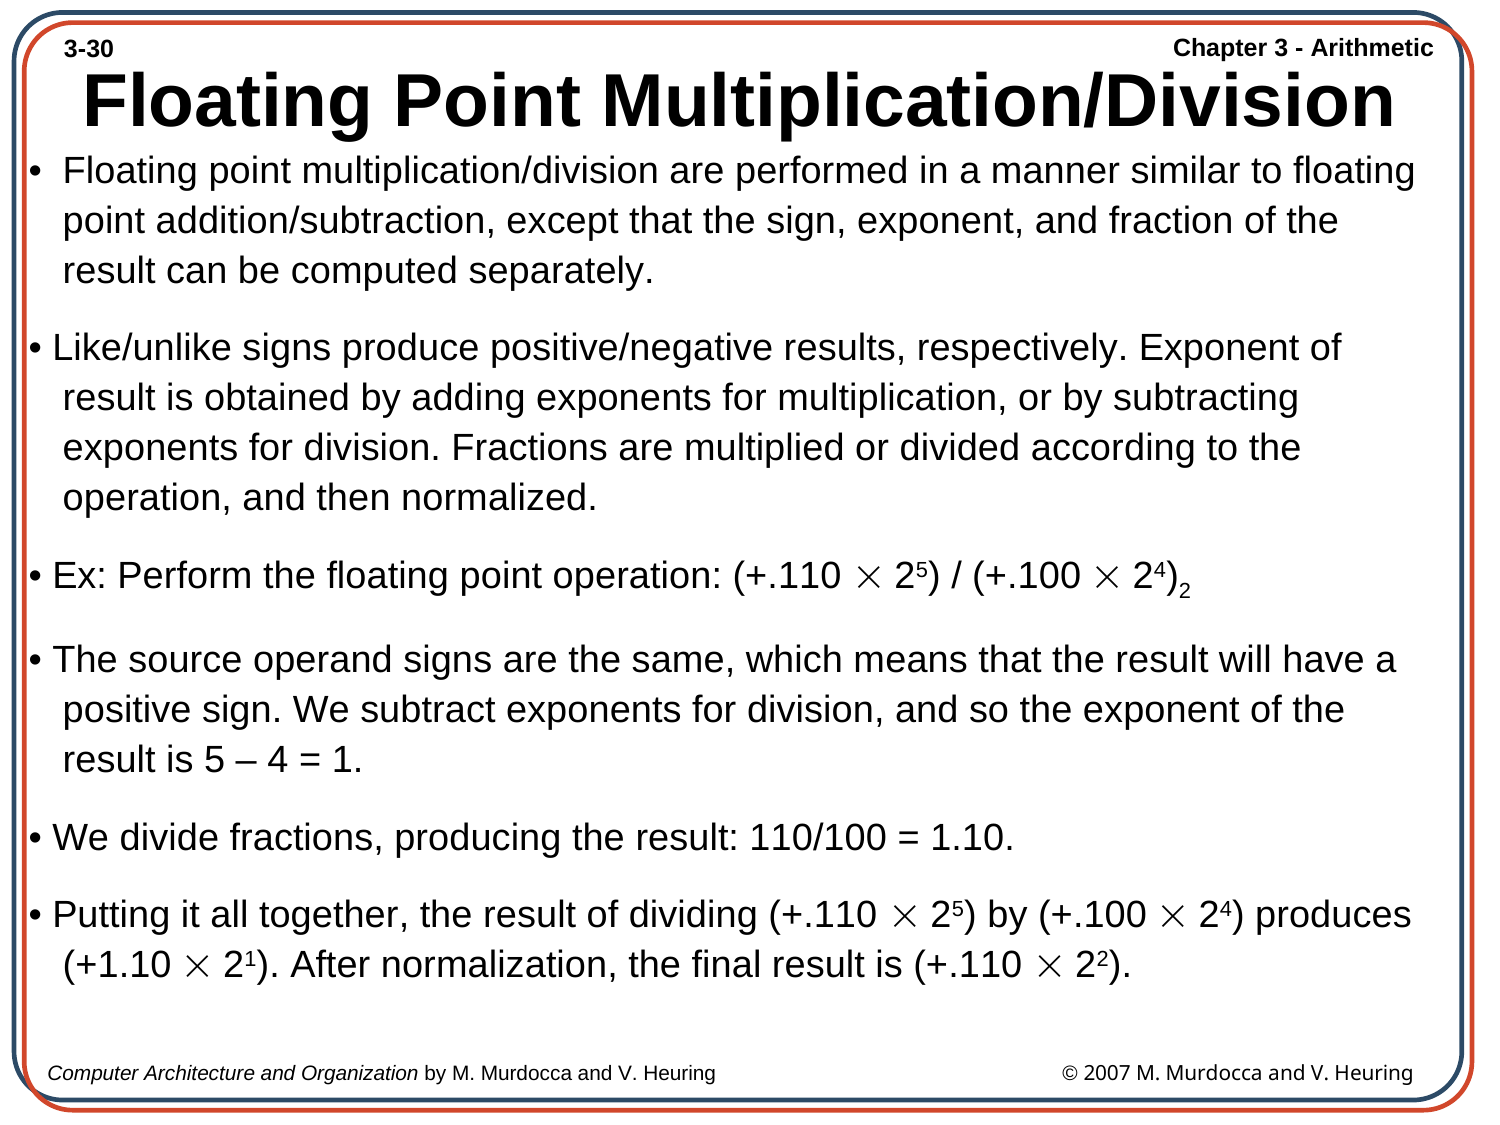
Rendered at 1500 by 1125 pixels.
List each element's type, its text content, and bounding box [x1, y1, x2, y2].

title Floating Point Multiplication/Division [35, 58, 1445, 133]
text_box • Floating point multiplication/division are performed in a manner similar to floating point addition/subtraction, except that the sign, exponent, and fraction of the result can be computed separately. • Like/unlike signs produce positive/negative results, respectively. Exponent of result is obtained by adding exponents for multiplication, or by subtracting exponents for division. Fractions are multiplied or divided according to the operation, and then normalized. • Ex: Perform the floating point operation: (+.110  25) / (+.100  24)2 • The source operand signs are the same, which means that the result will have a positive sign. We subtract exponents for division, and so the exponent of the result is 5 – 4 = 1. • We divide fractions, producing the result: 110/100 = 1.10. • Putting it all together, the result of dividing (+.110  25) by (+.100  24) produces (+1.10  21). After normalization, the final result is (+.110  22). [0, 133, 1459, 996]
